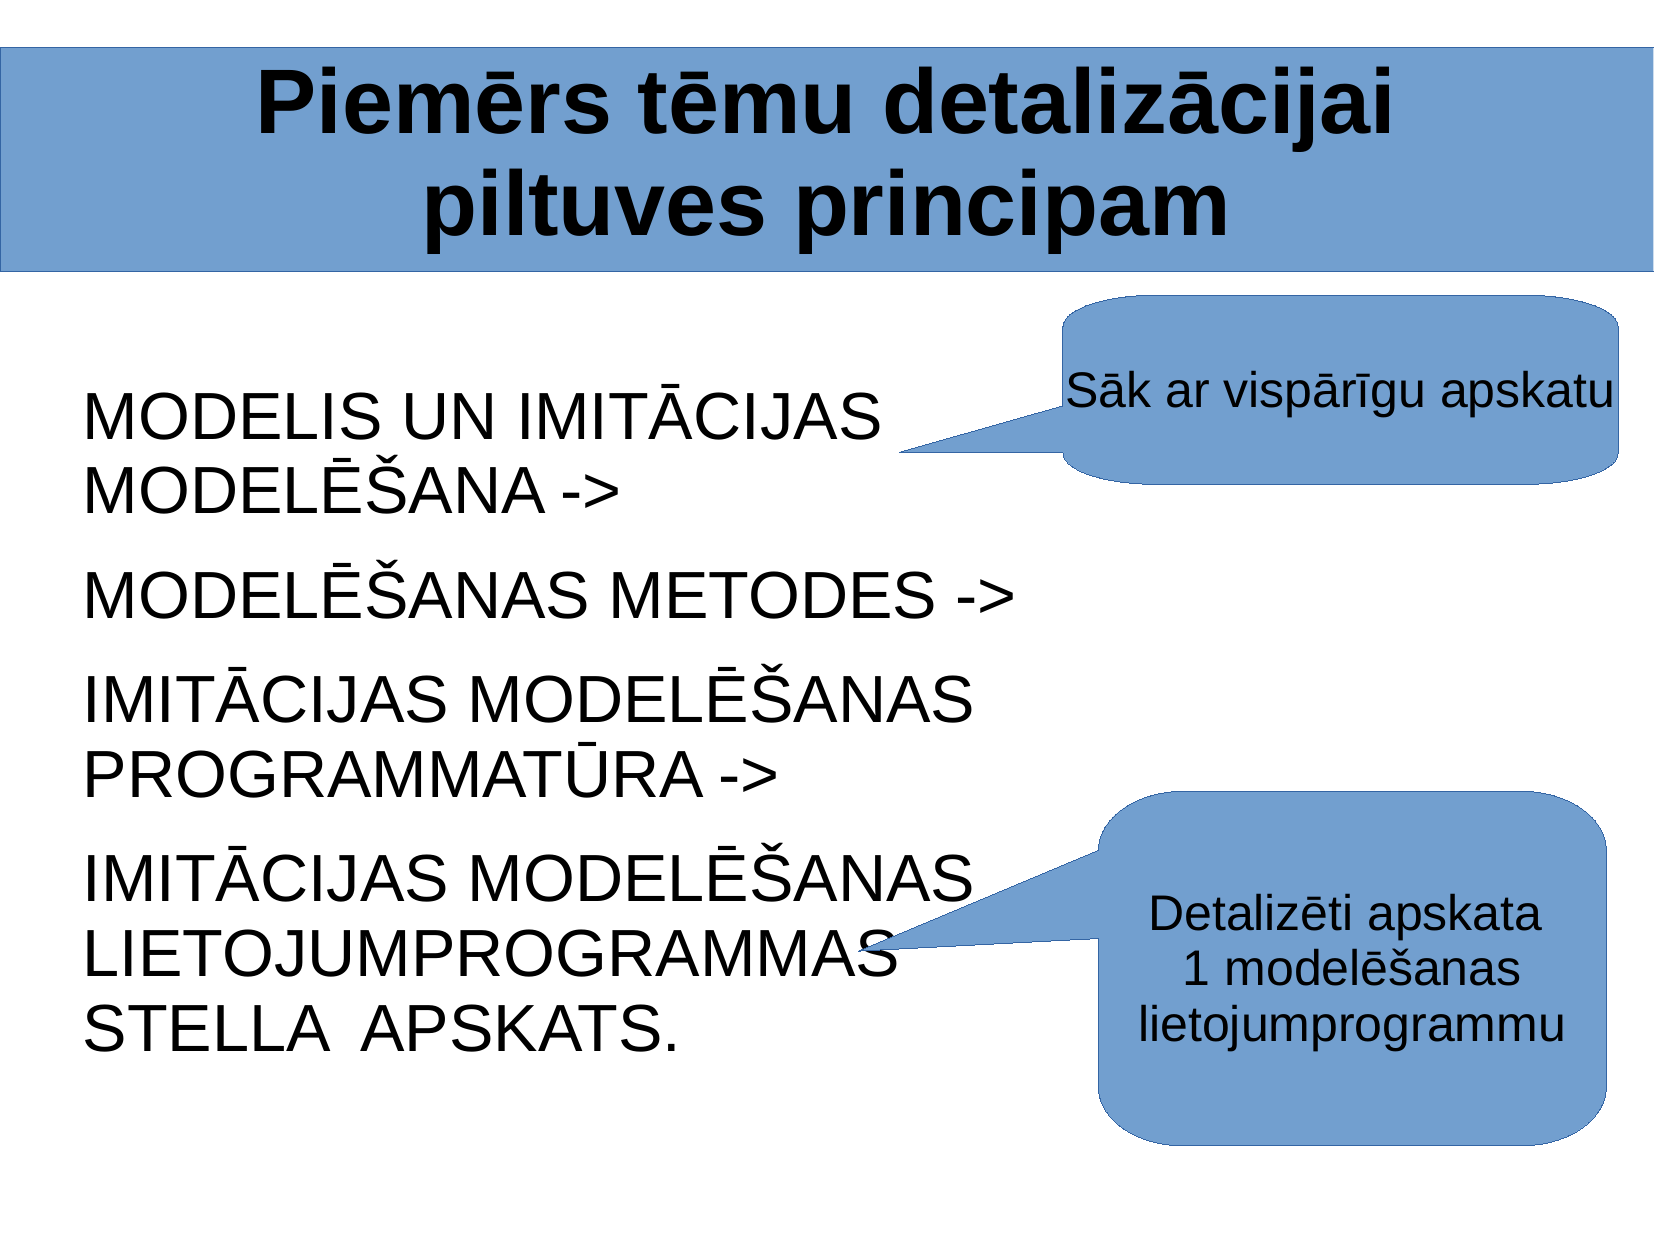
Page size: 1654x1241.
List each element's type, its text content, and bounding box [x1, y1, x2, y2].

text_box [0, 47, 1654, 272]
text_box Sāk ar vispārīgu apskatu [899, 295, 1619, 485]
text_box Detalizēti apskata 1 modelēšanas lietojumprogrammu [858, 791, 1607, 1146]
list MODELIS UN IMITĀCIJAS MODELĒŠANA -> MODELĒŠANAS METODES -> IMITĀCIJAS MODELĒŠANAS PROGRAMMATŪRA -> IMITĀCIJAS MODELĒŠANAS LIETOJUMPROGRAMMAS STELLA APSKATS. [82, 378, 1099, 1099]
title Piemērs tēmu detalizācijai piltuves principam [82, 49, 1571, 257]
